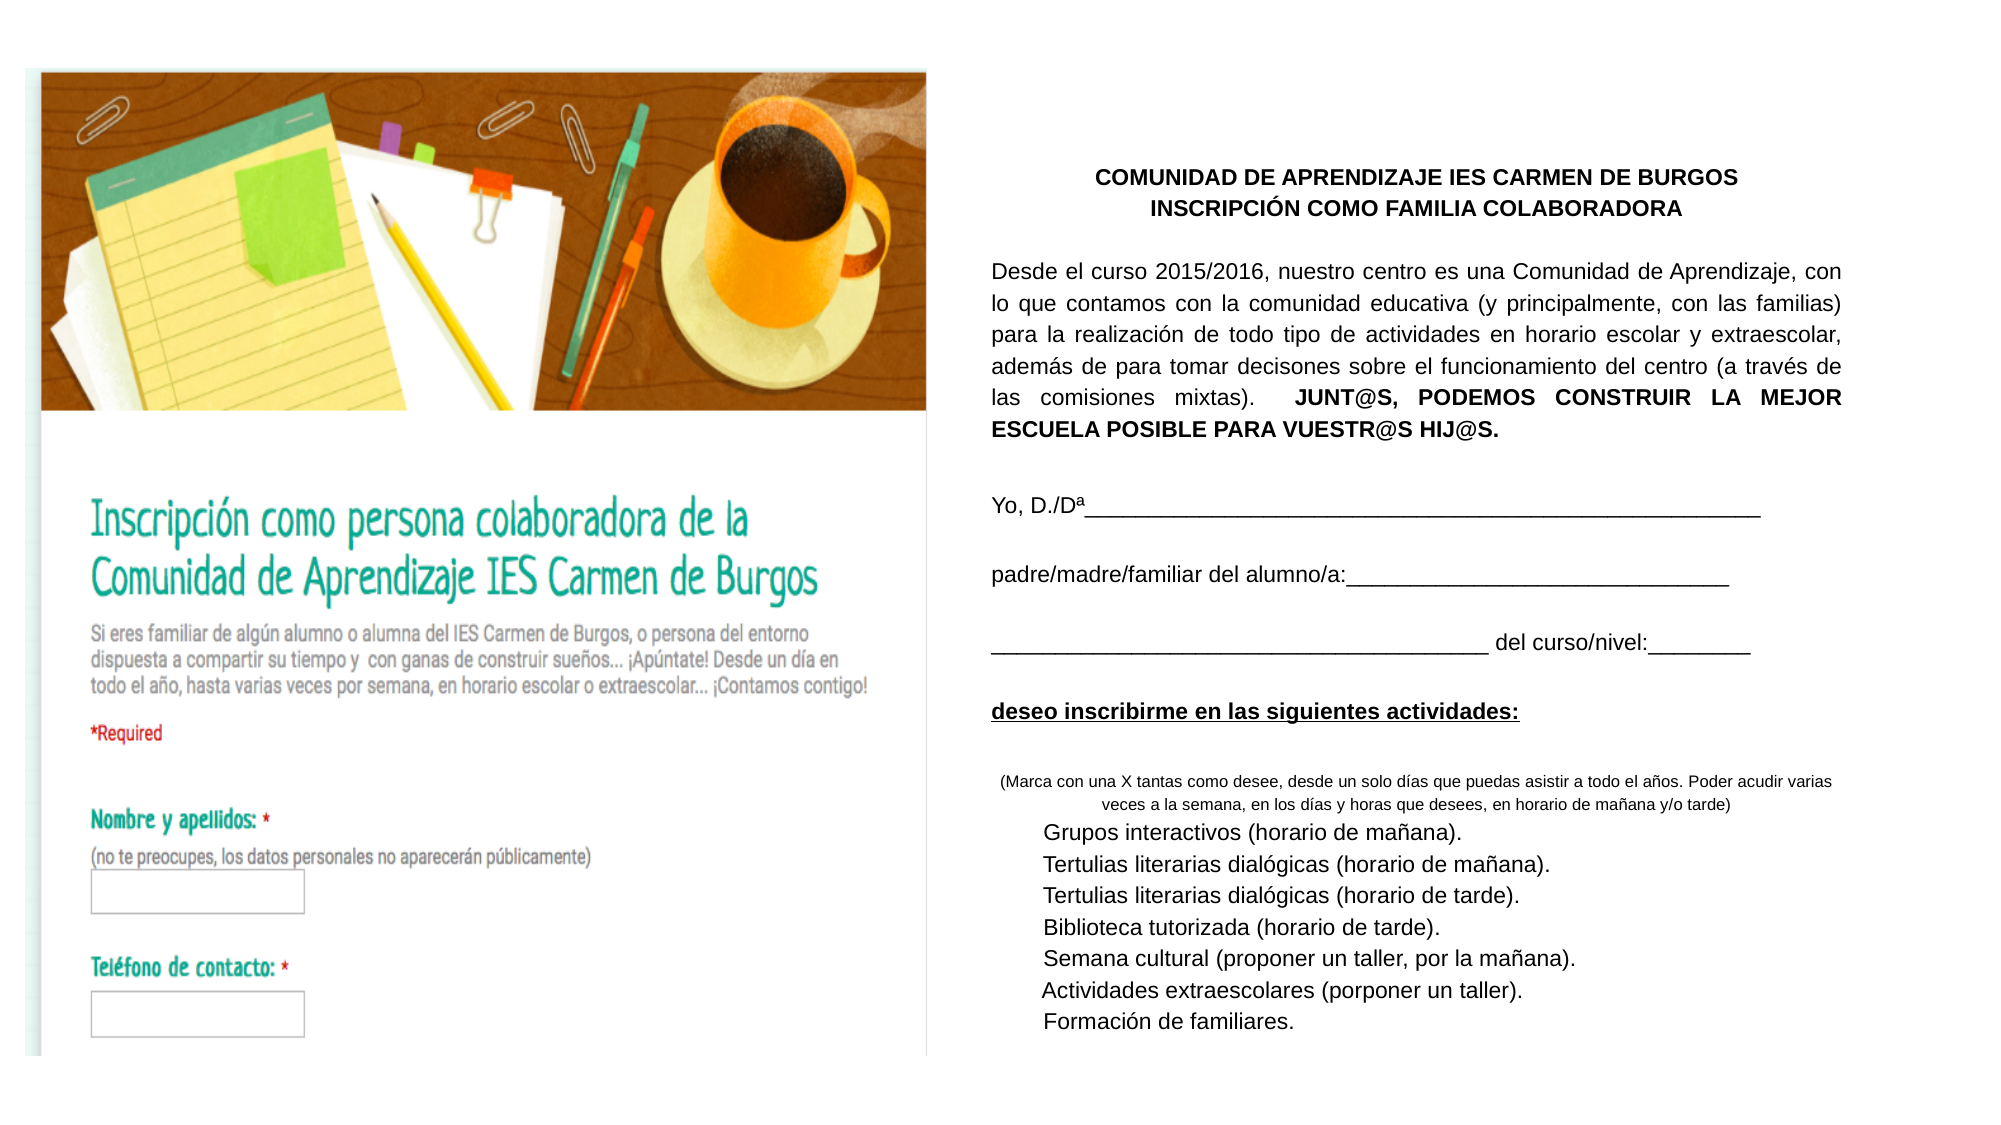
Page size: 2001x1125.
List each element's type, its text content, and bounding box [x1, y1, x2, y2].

picture [0, 68, 928, 1056]
list COMUNIDAD DE APRENDIZAJE IES CARMEN DE BURGOS INSCRIPCIÓN COMO FAMILIA COLABORADORA Desde el curso 2015/2016, nuestro centro es una Comunidad de Aprendizaje, con lo que contamos con la comunidad educativa (y principalmente, con las familias) para la realización de todo tipo de actividades en horario escolar y extraescolar, además de para tomar decisones sobre el funcionamiento del centro (a través de las comisiones mixtas). JUNT@S, PODEMOS CONSTRUIR LA MEJOR ESCUELA POSIBLE PARA VUESTR@S HIJ@S. Yo, D./Dª_____________________________________________________ padre/madre/familiar del alumno/a:______________________________ _______________________________________ del curso/nivel:________ deseo inscribirme en las siguientes actividades: (Marca con una X tantas como desee, desde un solo días que puedas asistir a todo el años. Poder acudir varias veces a la semana, en los días y horas que desees, en horario de mañana y/o tarde)  Grupos interactivos (horario de mañana).  Tertulias literarias dialógicas (horario de mañana).  Tertulias literarias dialógicas (horario de tarde).  Biblioteca tutorizada (horario de tarde).  Semana cultural (proponer un taller, por la mañana).  Actividades extraescolares (porponer un taller).  Formación de familiares. Asímismo, deseo inscribirme en la comisión de: (Marcar con una X tantas como desee. Las comisiones son el espacio donde se toman decisiones sobre estos aspectos de la vida del centro, junto al alumnado y el profesorado)  Instalaciones y recursos.  Metodología y profesorado.  Voluntariado y recursos humanos.  Actividades complementarias y extraescolares.  Convivencia. Disponibilidad horaria: (Marcar con una X tantas como desee)  Horario de mañana.  Horario de tarde. Forma de comunicación: (Preferimos la comunicación por whatsapp, pero indica lo que desees).  Teléfono:______________________  Correo electrónico:____________________________________  Comunicación por whatsapp  DESEO COMUNICACIÓN ÚNICAMENTE POR WHATASAPP Húercal de Almería, ____ de _________________________ de 2017 [971, 138, 1863, 1014]
